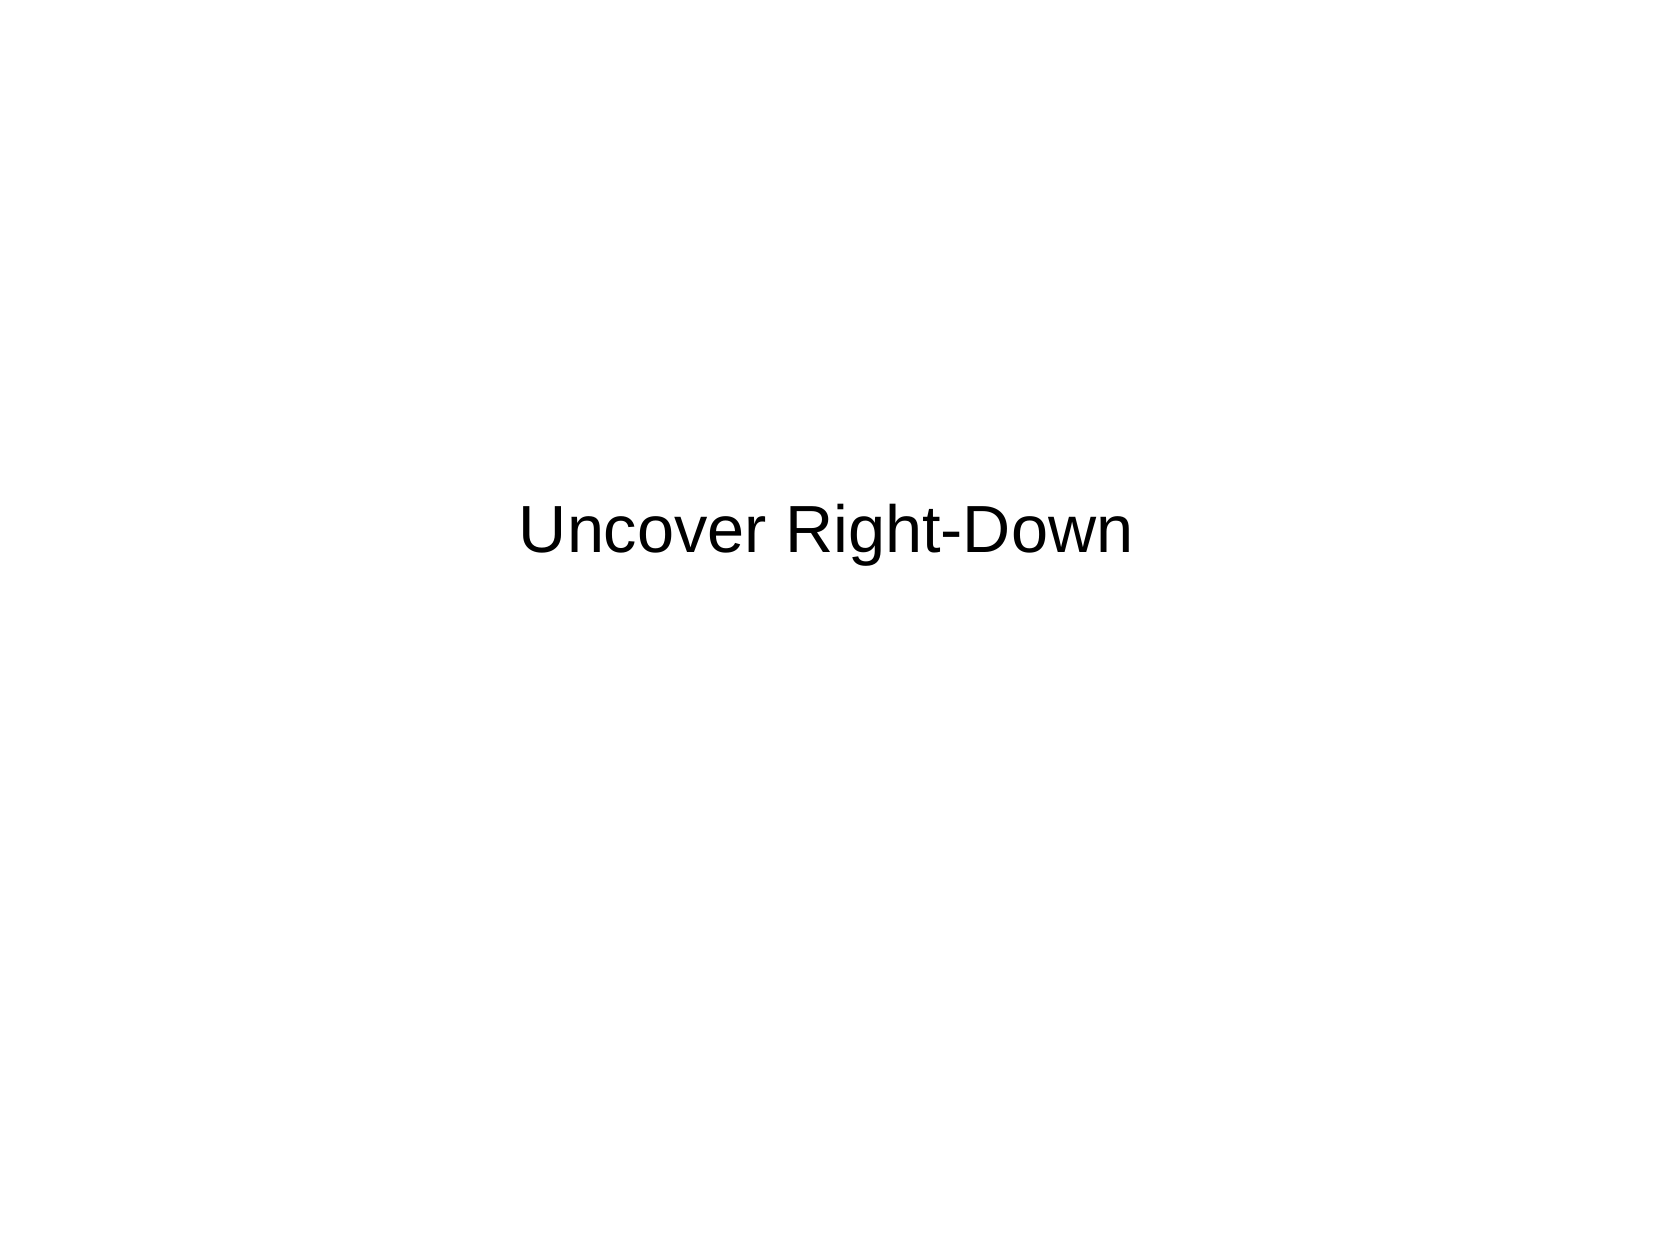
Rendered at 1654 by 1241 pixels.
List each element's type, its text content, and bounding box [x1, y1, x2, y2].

subtitle Uncover Right-Down [82, 49, 1571, 1010]
